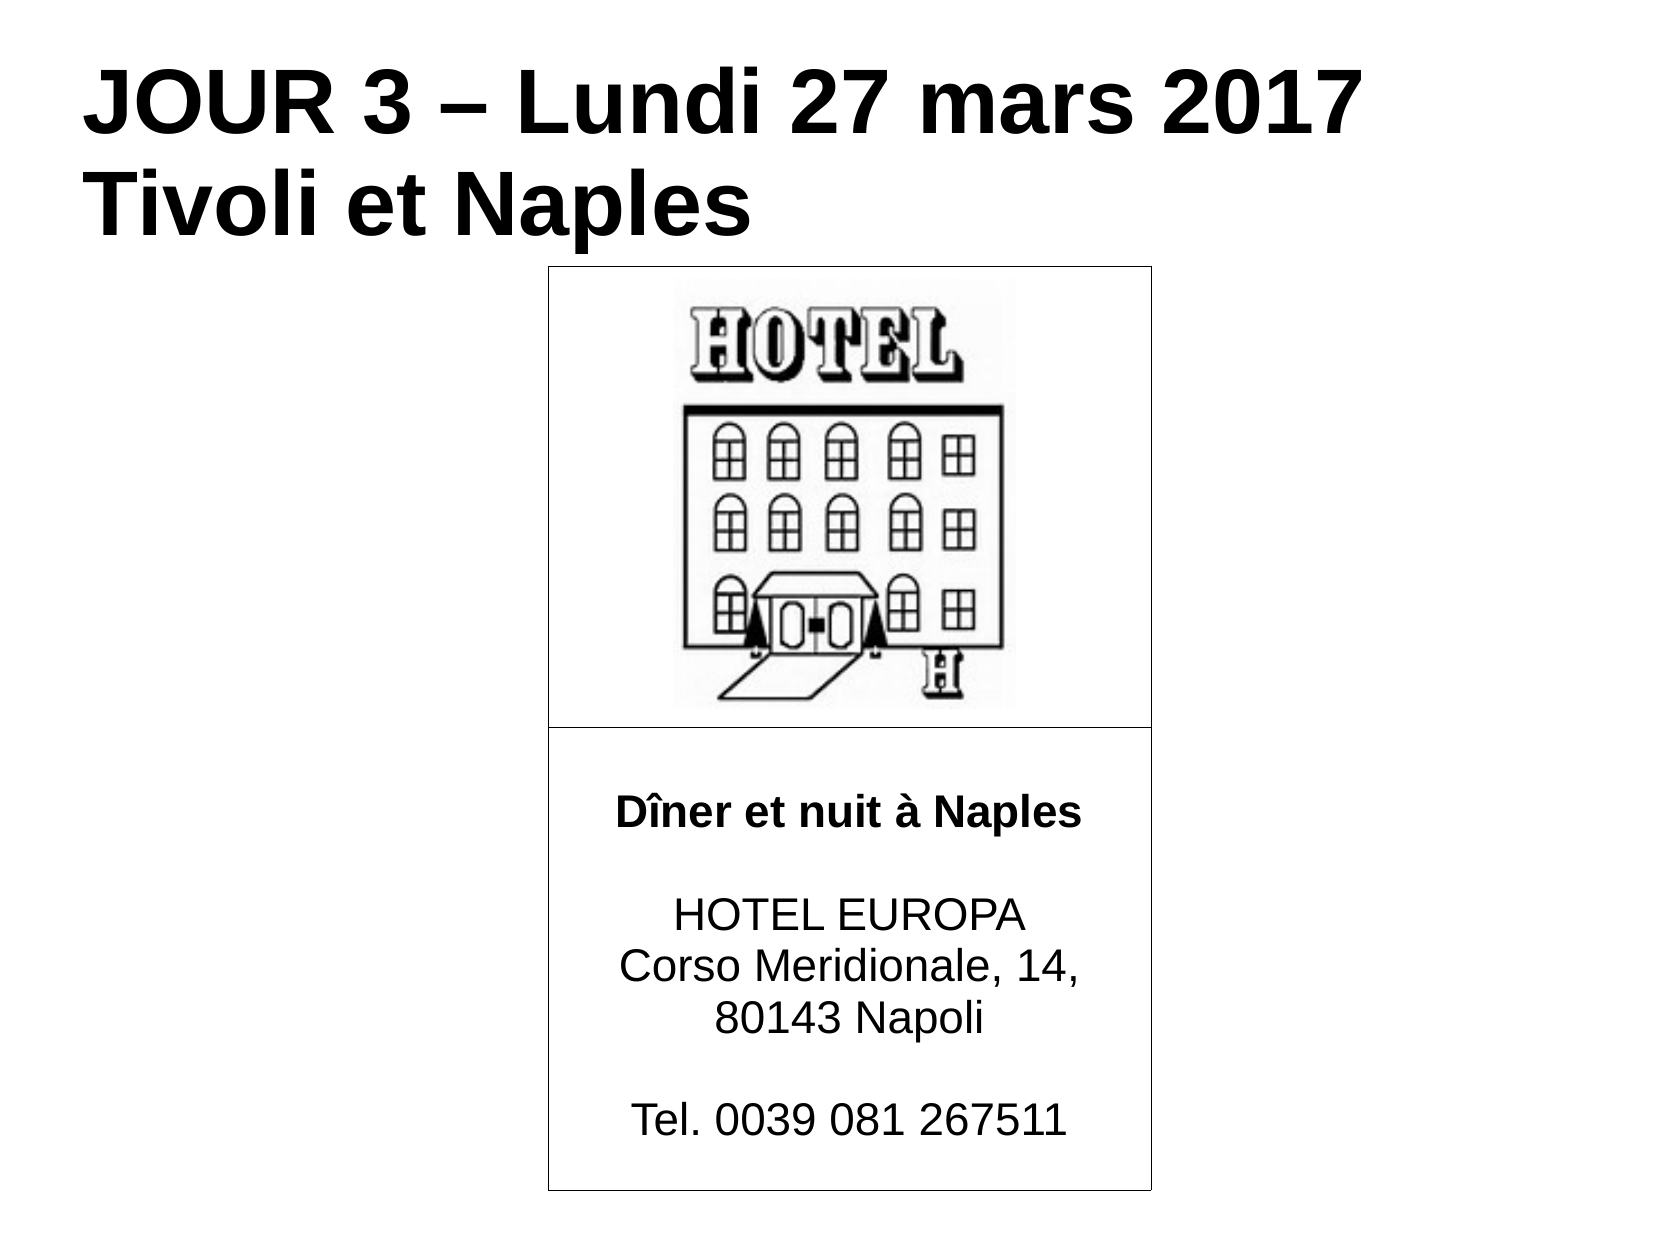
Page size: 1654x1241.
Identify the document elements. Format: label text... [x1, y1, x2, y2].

picture [673, 278, 1016, 709]
table_cell Dîner et nuit à Naples HOTEL EUROPA Corso Meridionale, 14, 80143 Napoli Tel. 0039 081 267511 [549, 728, 1151, 1190]
title JOUR 3 – Lundi 27 mars 2017 Tivoli et Naples [82, 49, 1571, 257]
table_header [549, 267, 1151, 727]
